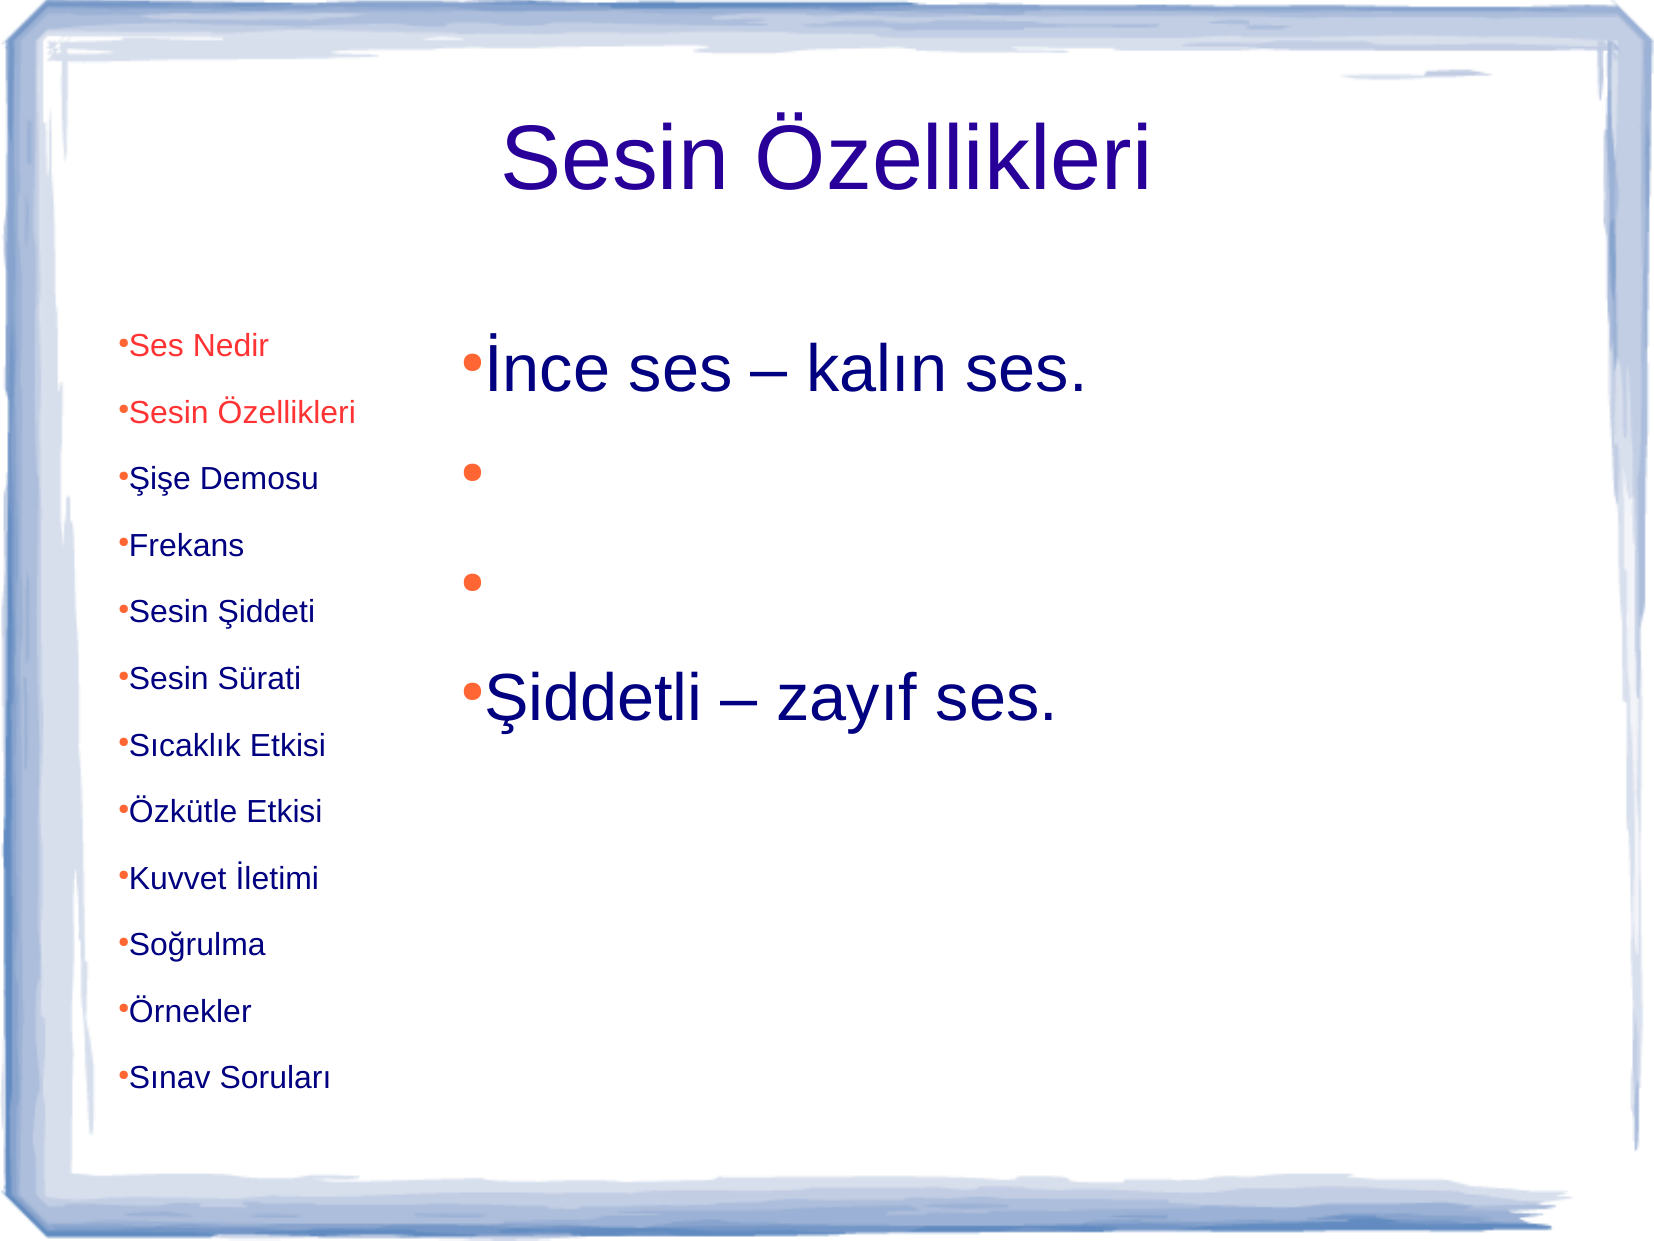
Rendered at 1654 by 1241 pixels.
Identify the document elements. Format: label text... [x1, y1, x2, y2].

list İnce ses – kalın ses. Şiddetli – zayıf ses. [460, 324, 1572, 1004]
title Sesin Özellikleri [82, 49, 1571, 257]
list Ses Nedir Sesin Özellikleri Şişe Demosu Frekans Sesin Şiddeti Sesin Sürati Sıcaklık Etkisi Özkütle Etkisi Kuvvet İletimi Soğrulma Örnekler Sınav Soruları [118, 324, 438, 1097]
